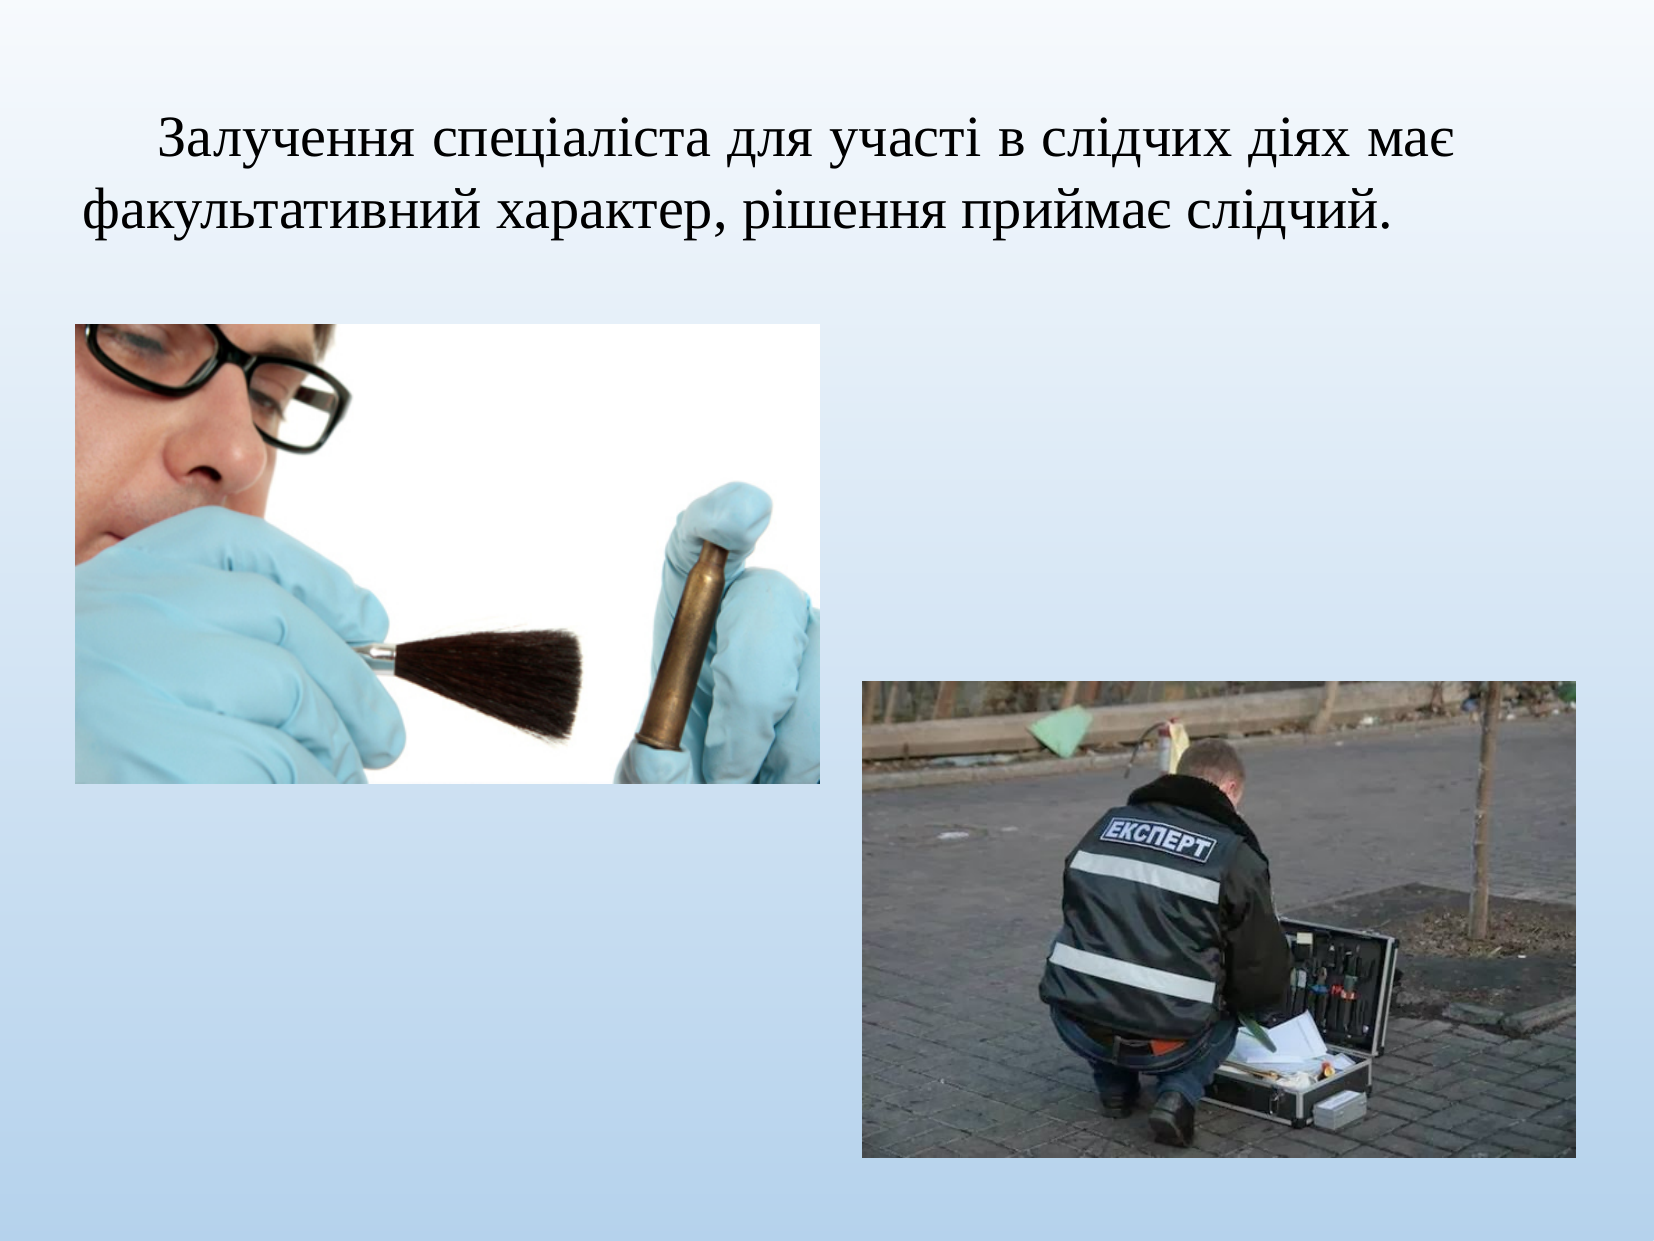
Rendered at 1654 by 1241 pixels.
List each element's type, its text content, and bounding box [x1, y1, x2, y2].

list Залучення спеціаліста для участі в слідчих діях має факультативний характер, рішення приймає слідчий. [82, 90, 1571, 1158]
picture [862, 681, 1576, 1158]
picture [75, 324, 820, 784]
